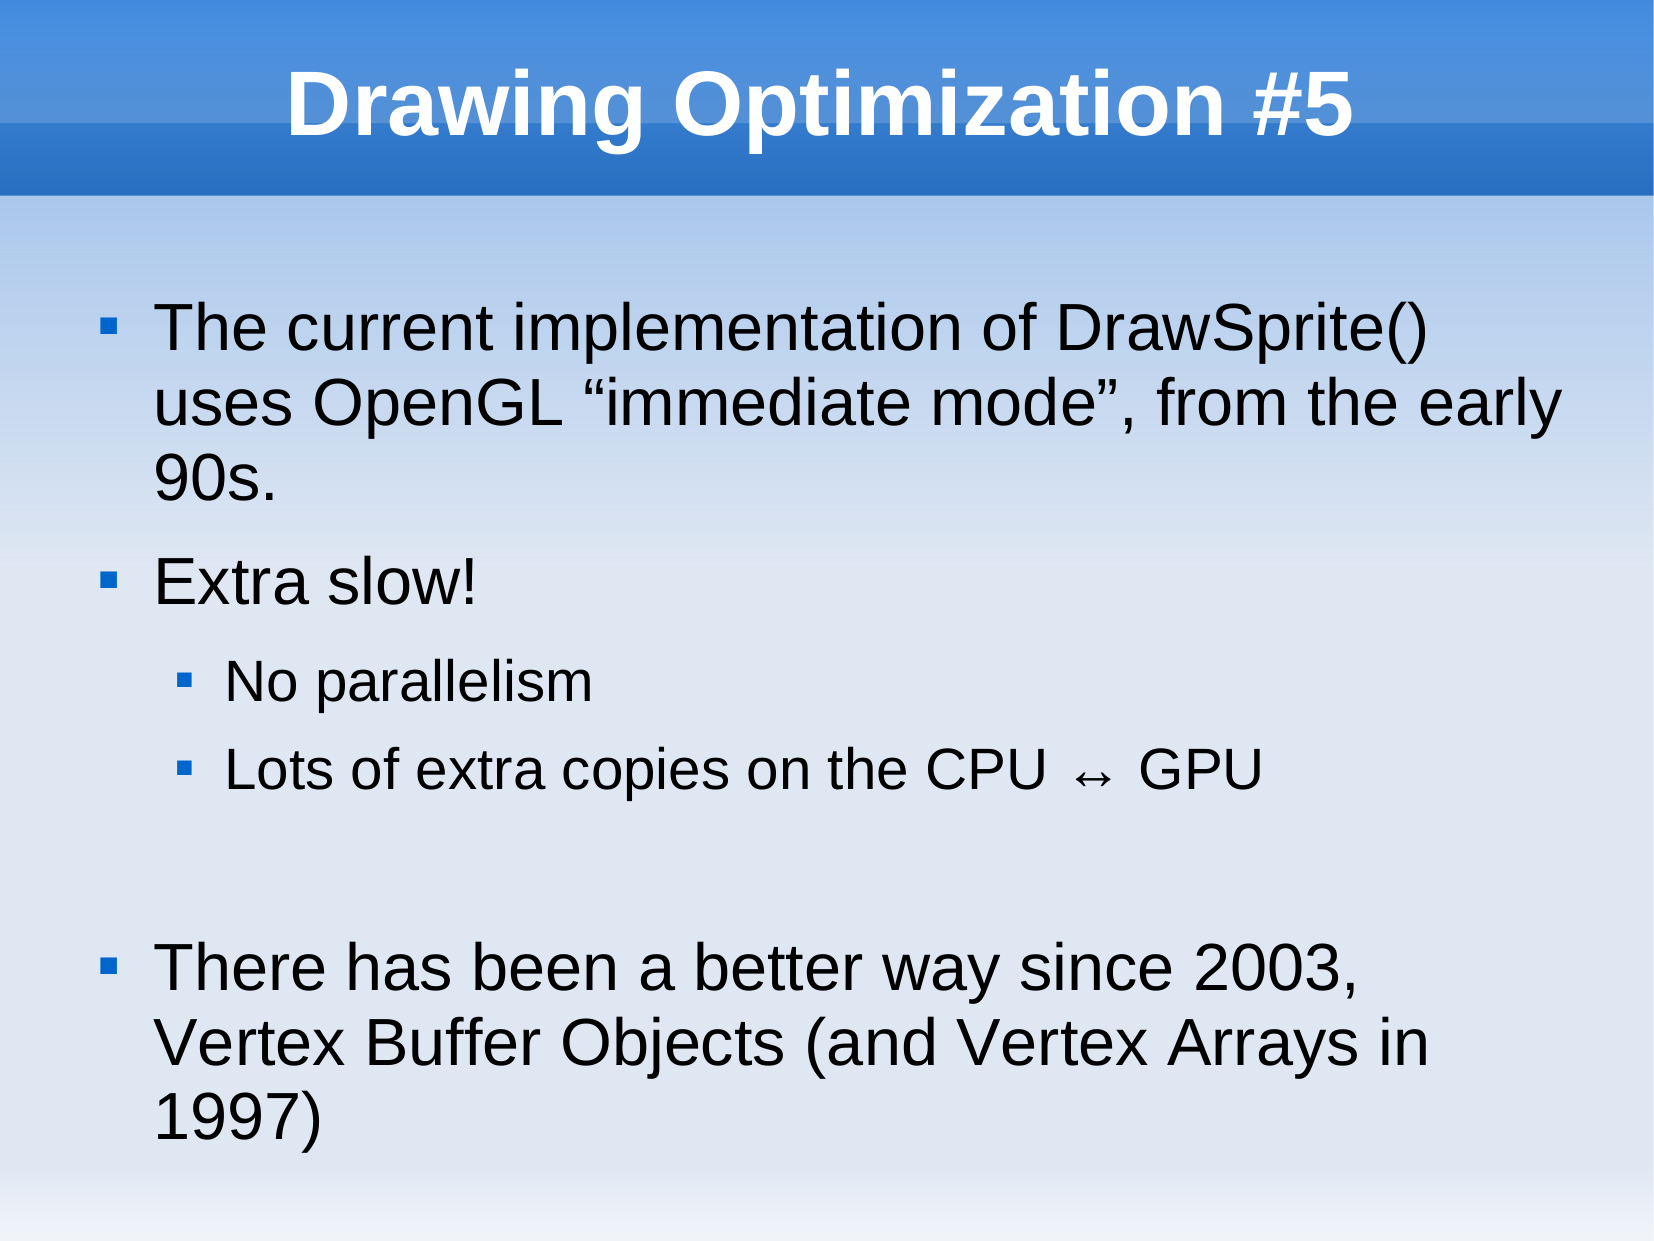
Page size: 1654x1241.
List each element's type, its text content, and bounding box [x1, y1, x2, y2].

picture [0, 0, 1654, 1241]
list The current implementation of DrawSprite() uses OpenGL “immediate mode”, from the early 90s. Extra slow! No parallelism Lots of extra copies on the CPU ↔ GPU There has been a better way since 2003, Vertex Buffer Objects (and Vertex Arrays in 1997) [82, 290, 1571, 1155]
title Drawing Optimization #5 [76, 0, 1565, 208]
